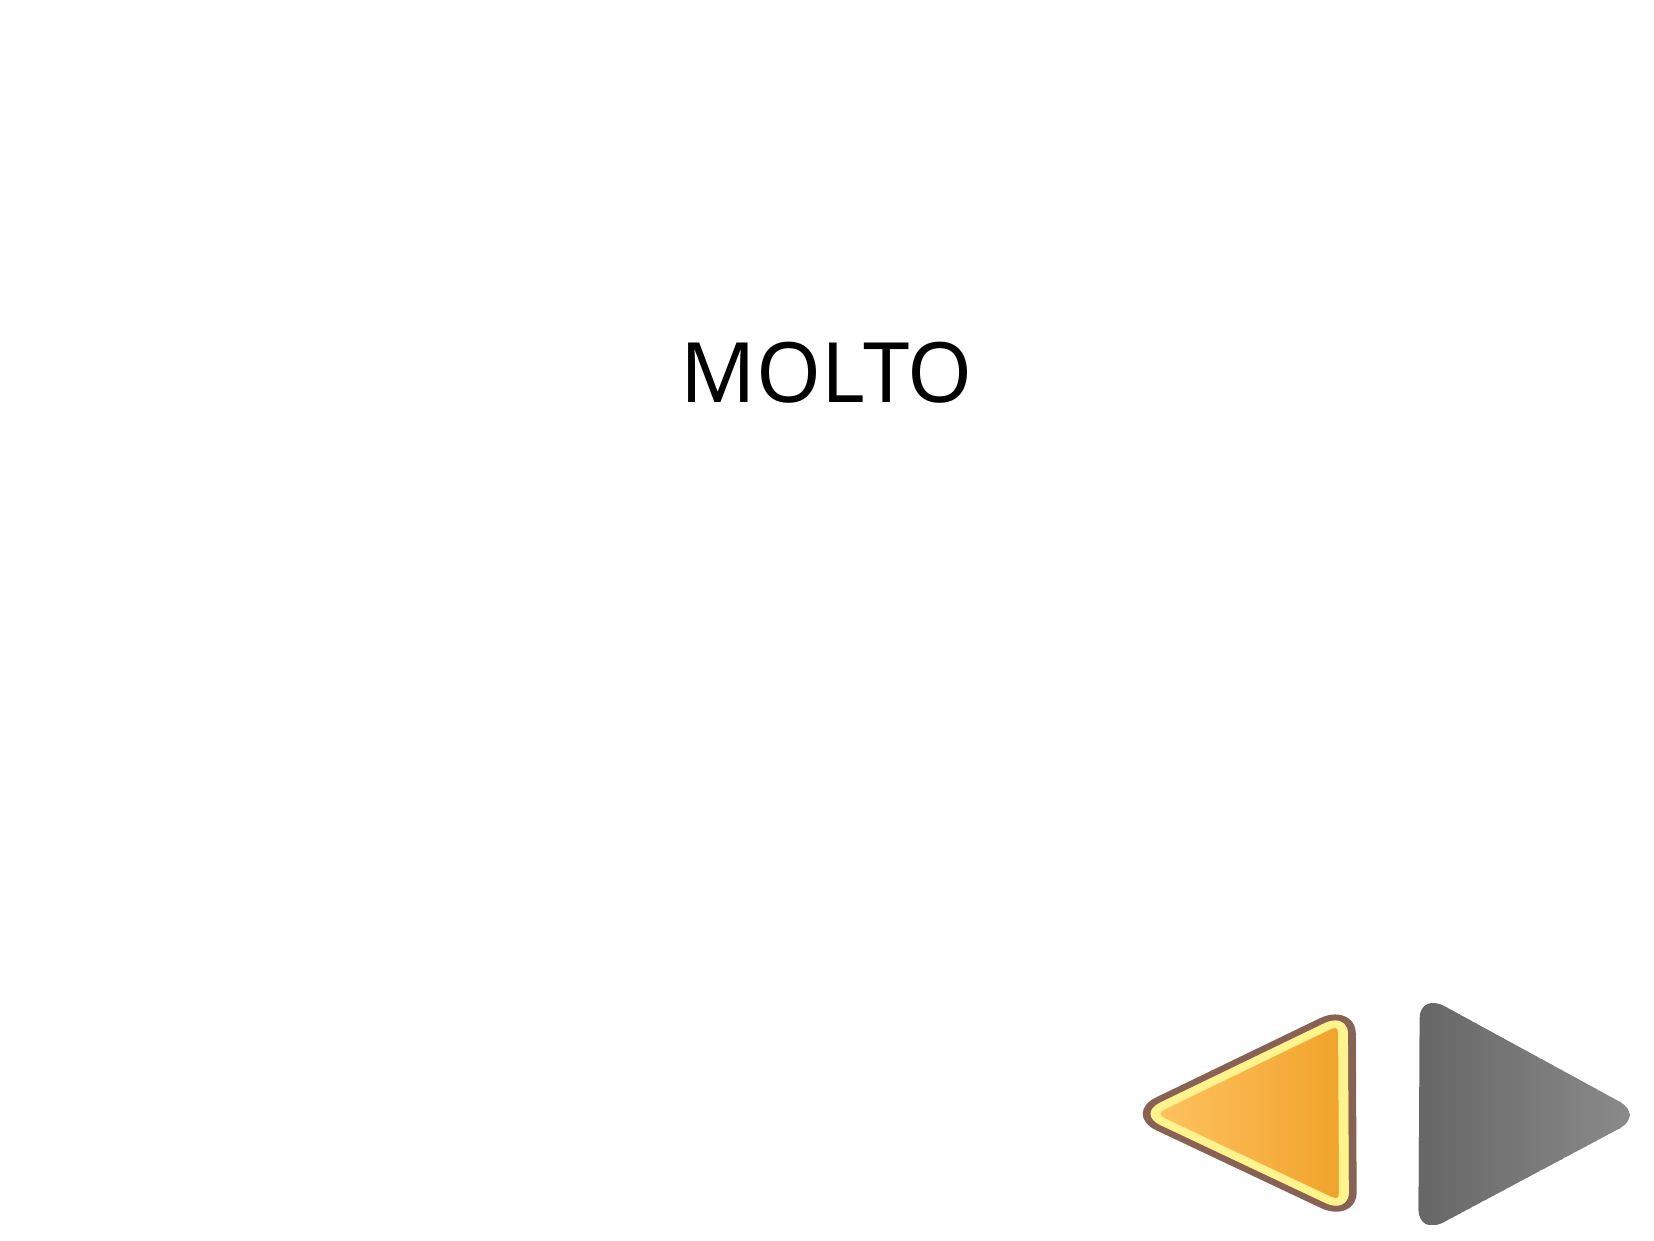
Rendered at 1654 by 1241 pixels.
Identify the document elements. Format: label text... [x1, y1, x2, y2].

picture [1405, 992, 1643, 1237]
list MOLTO [82, 318, 1571, 1138]
picture [1133, 1003, 1370, 1224]
